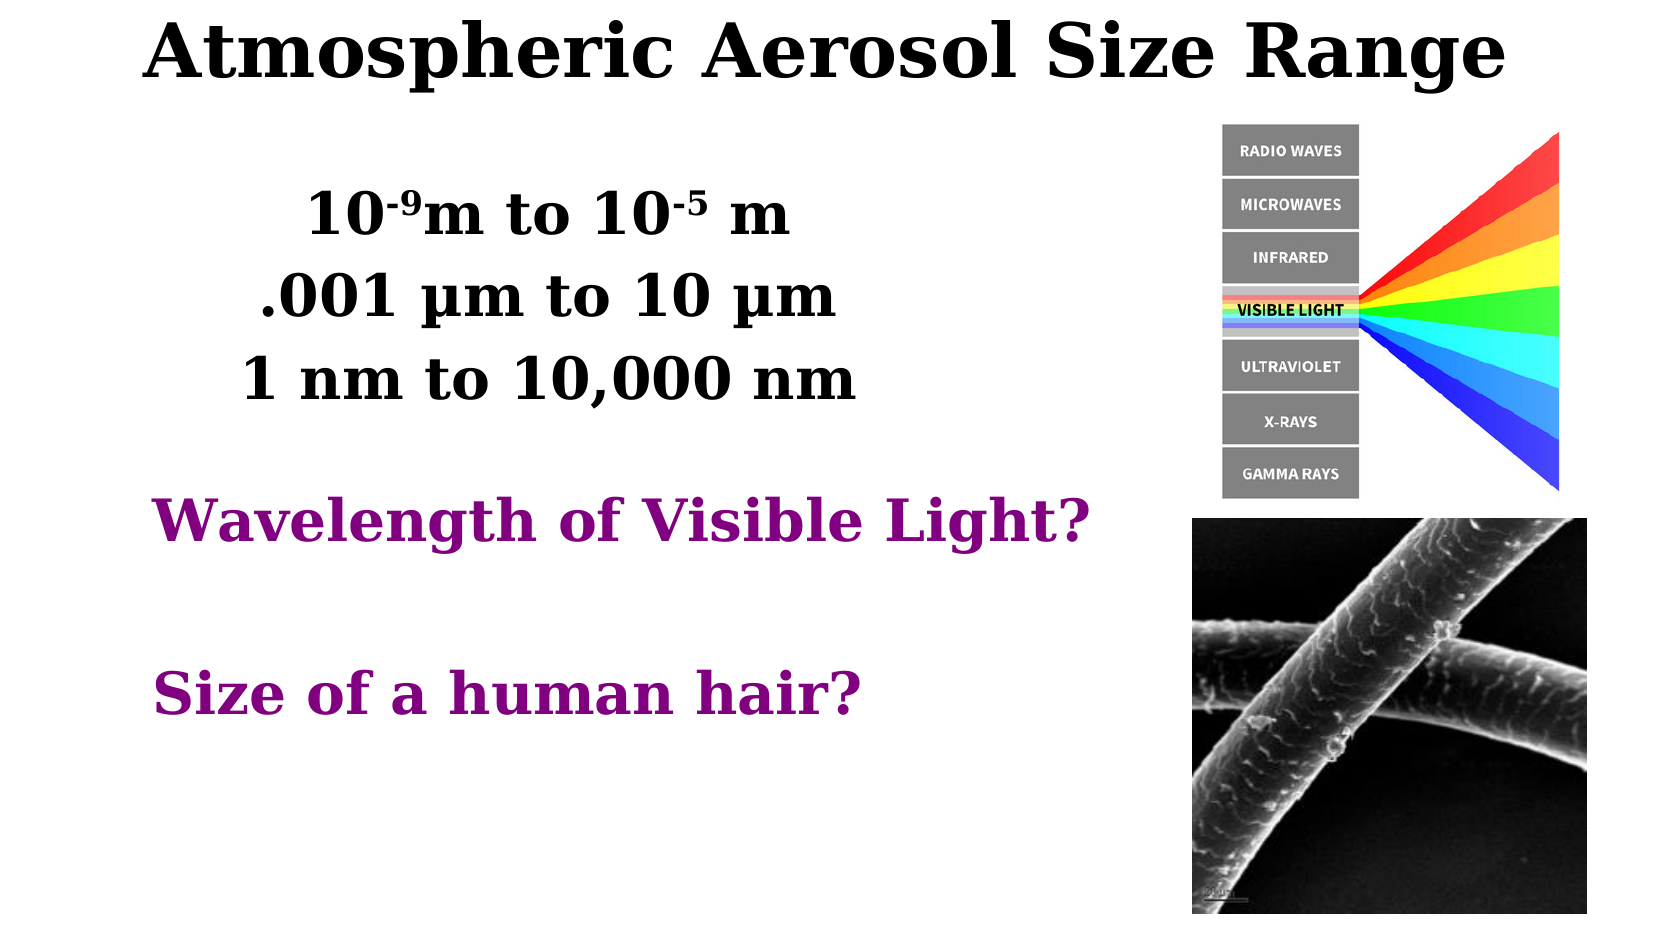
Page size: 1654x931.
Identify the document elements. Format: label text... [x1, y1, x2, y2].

text_box 10-9m to 10-5 m .001 µm to 10 µm 1 nm to 10,000 nm‏ [171, 172, 925, 421]
picture [1192, 518, 1587, 914]
picture [1206, 106, 1560, 515]
text_box Wavelength of Visible Light? Size of a human hair? [137, 479, 1540, 738]
text_box Atmospheric Aerosol Size Range [0, 5, 1654, 99]
